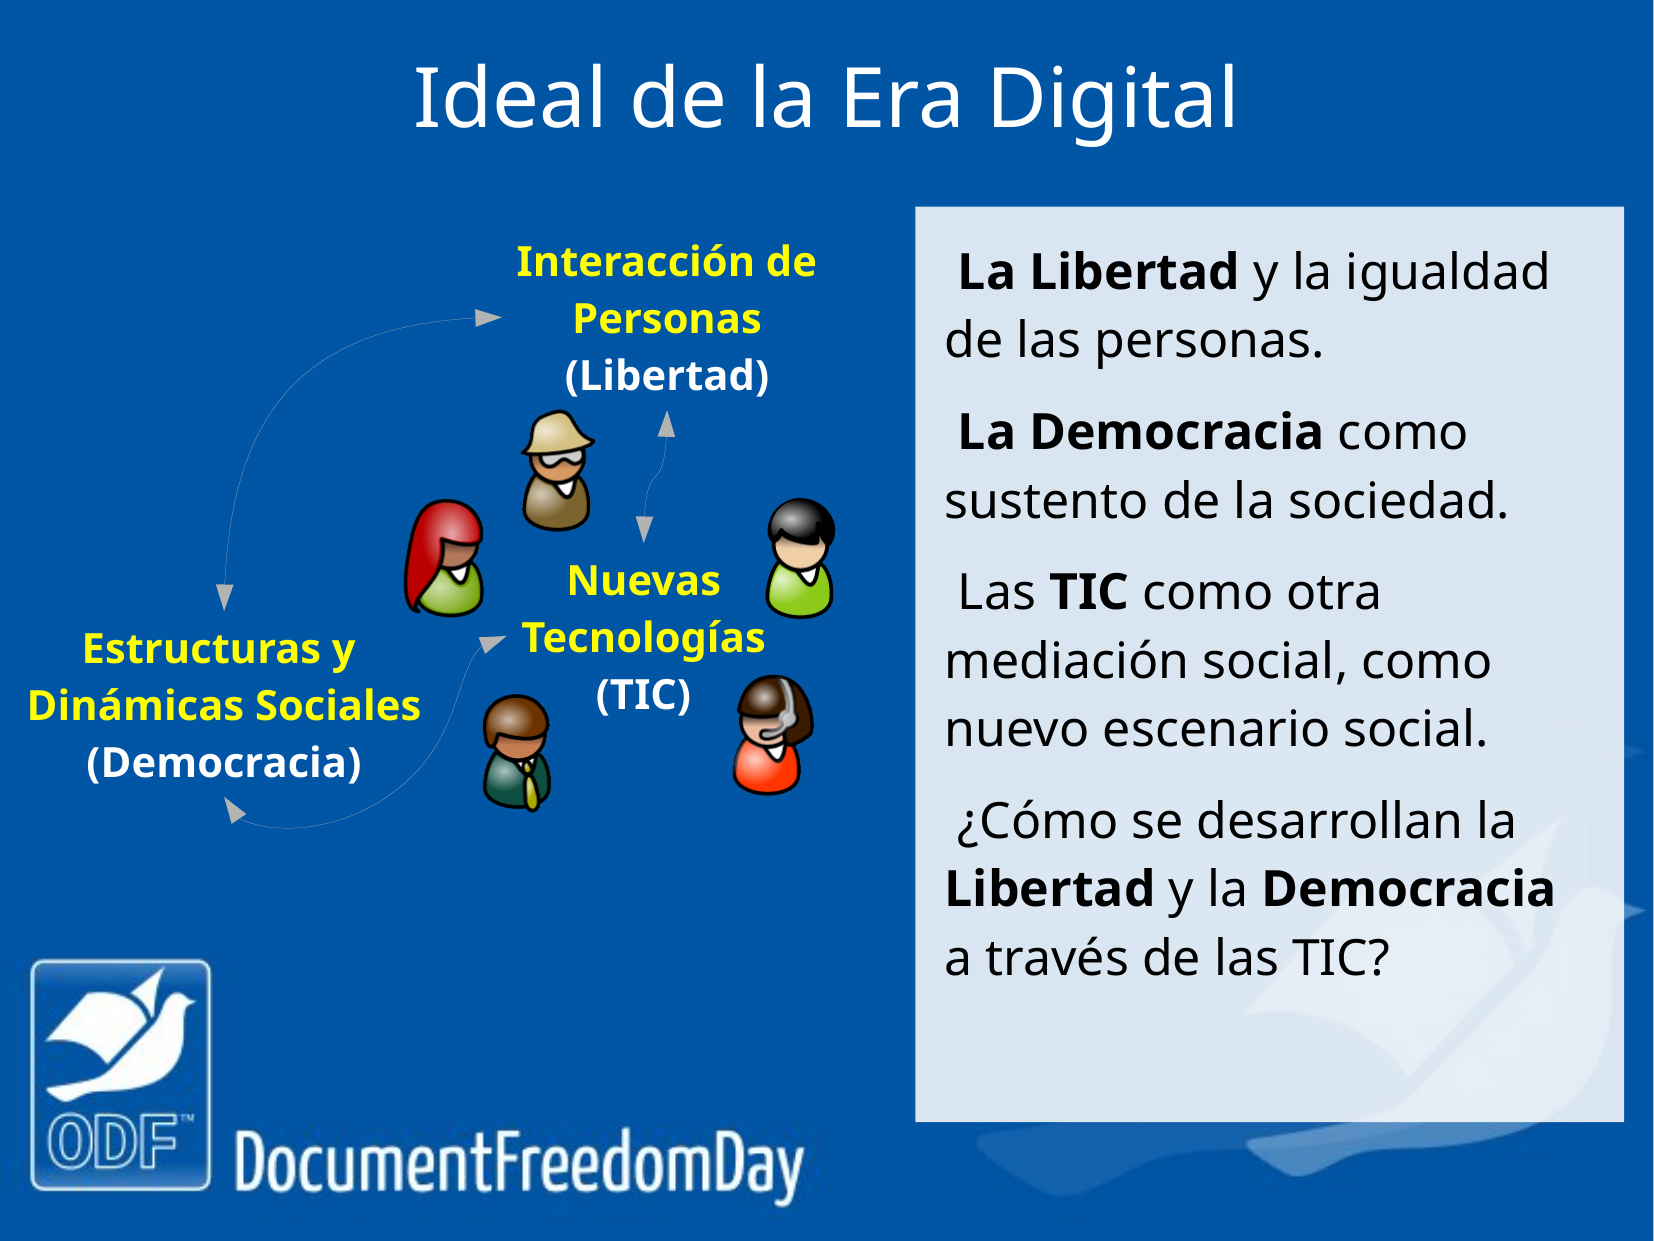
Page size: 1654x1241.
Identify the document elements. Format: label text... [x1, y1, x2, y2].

text_box Interacción de Personas (Libertad) [501, 224, 830, 391]
text_box Estructuras y Dinámicas Sociales (Democracia) [11, 611, 433, 777]
text_box Nuevas Tecnologías (TIC) [506, 543, 780, 709]
title Ideal de la Era Digital [82, 31, 1571, 160]
text_box La Libertad y la igualdad de las personas. La Democracia como sustento de la sociedad. Las TIC como otra mediación social, como nuevo escenario social. ¿Cómo se desarrollan la Libertad y la Democracia a través de las TIC? [915, 206, 1625, 1123]
picture [0, 0, 1654, 1241]
